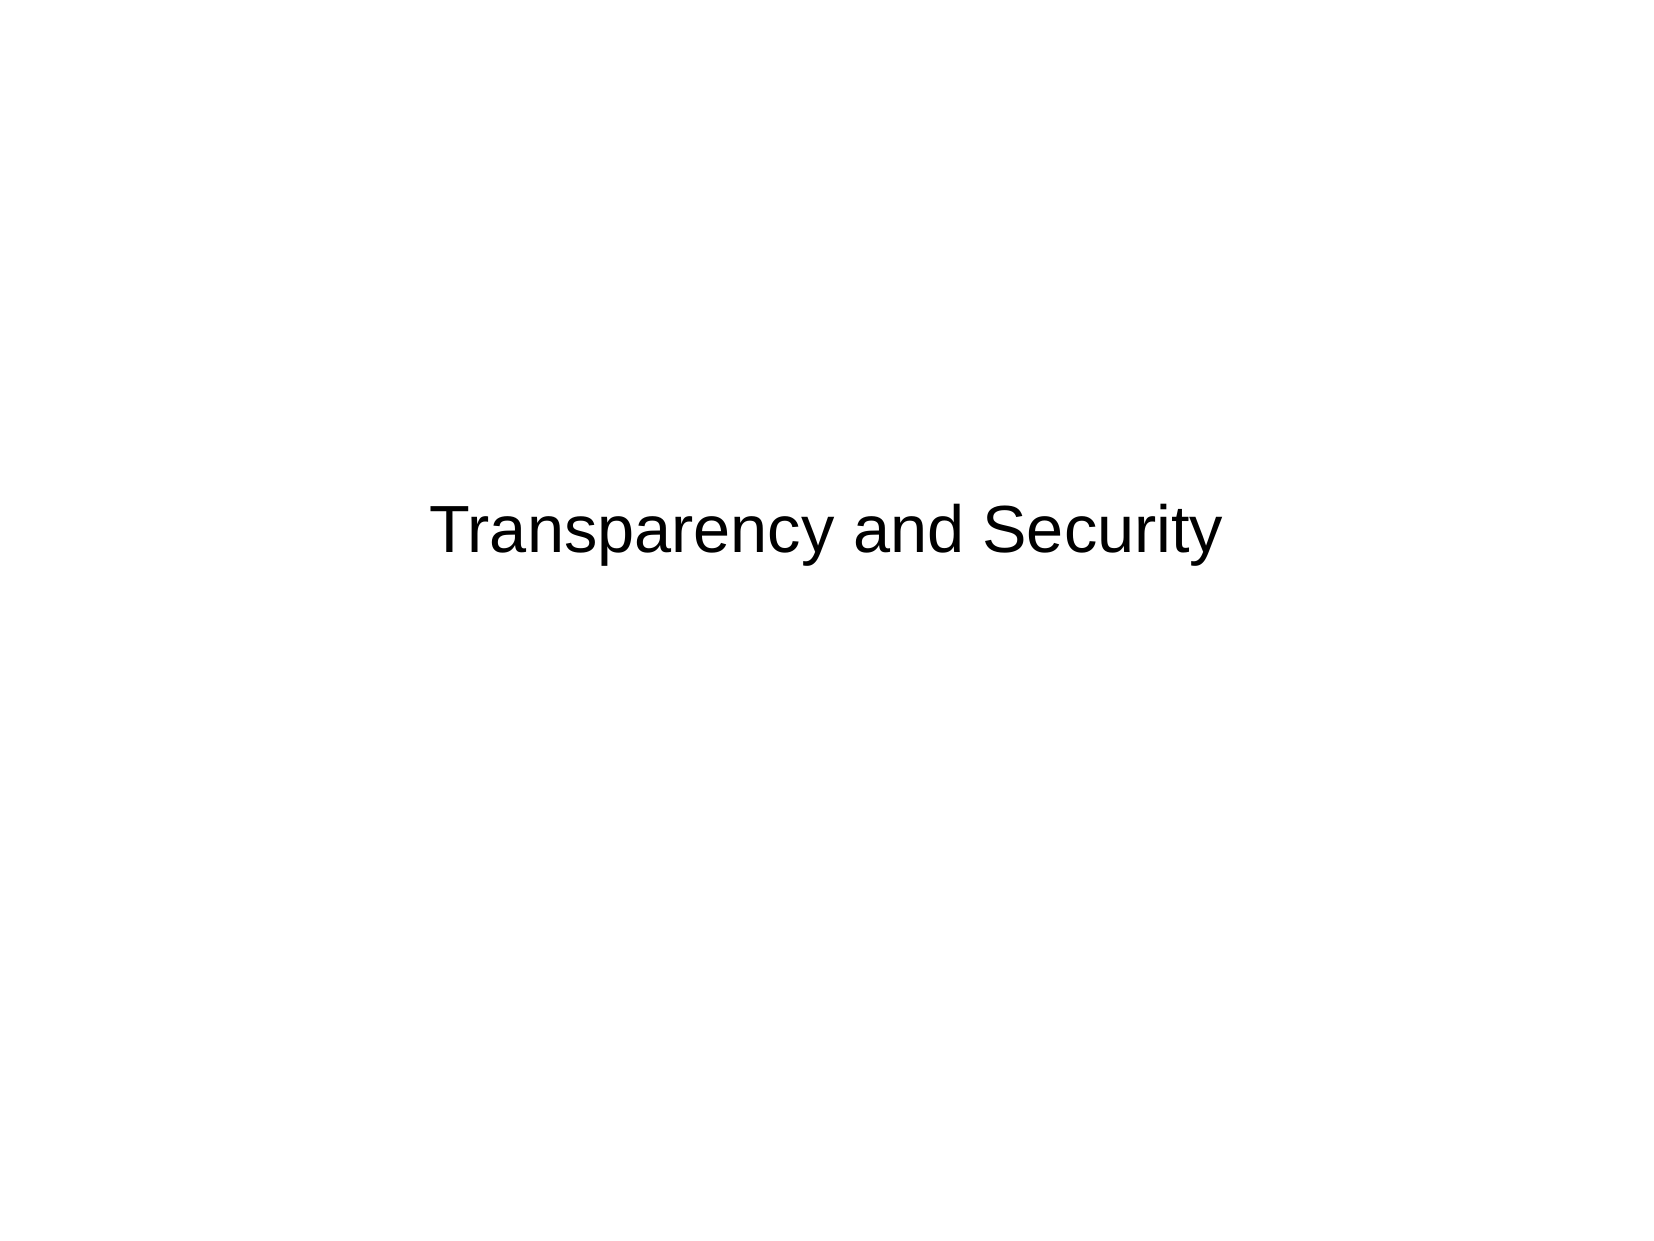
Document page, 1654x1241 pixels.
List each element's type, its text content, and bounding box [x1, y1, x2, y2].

subtitle Transparency and Security [82, 49, 1571, 1010]
